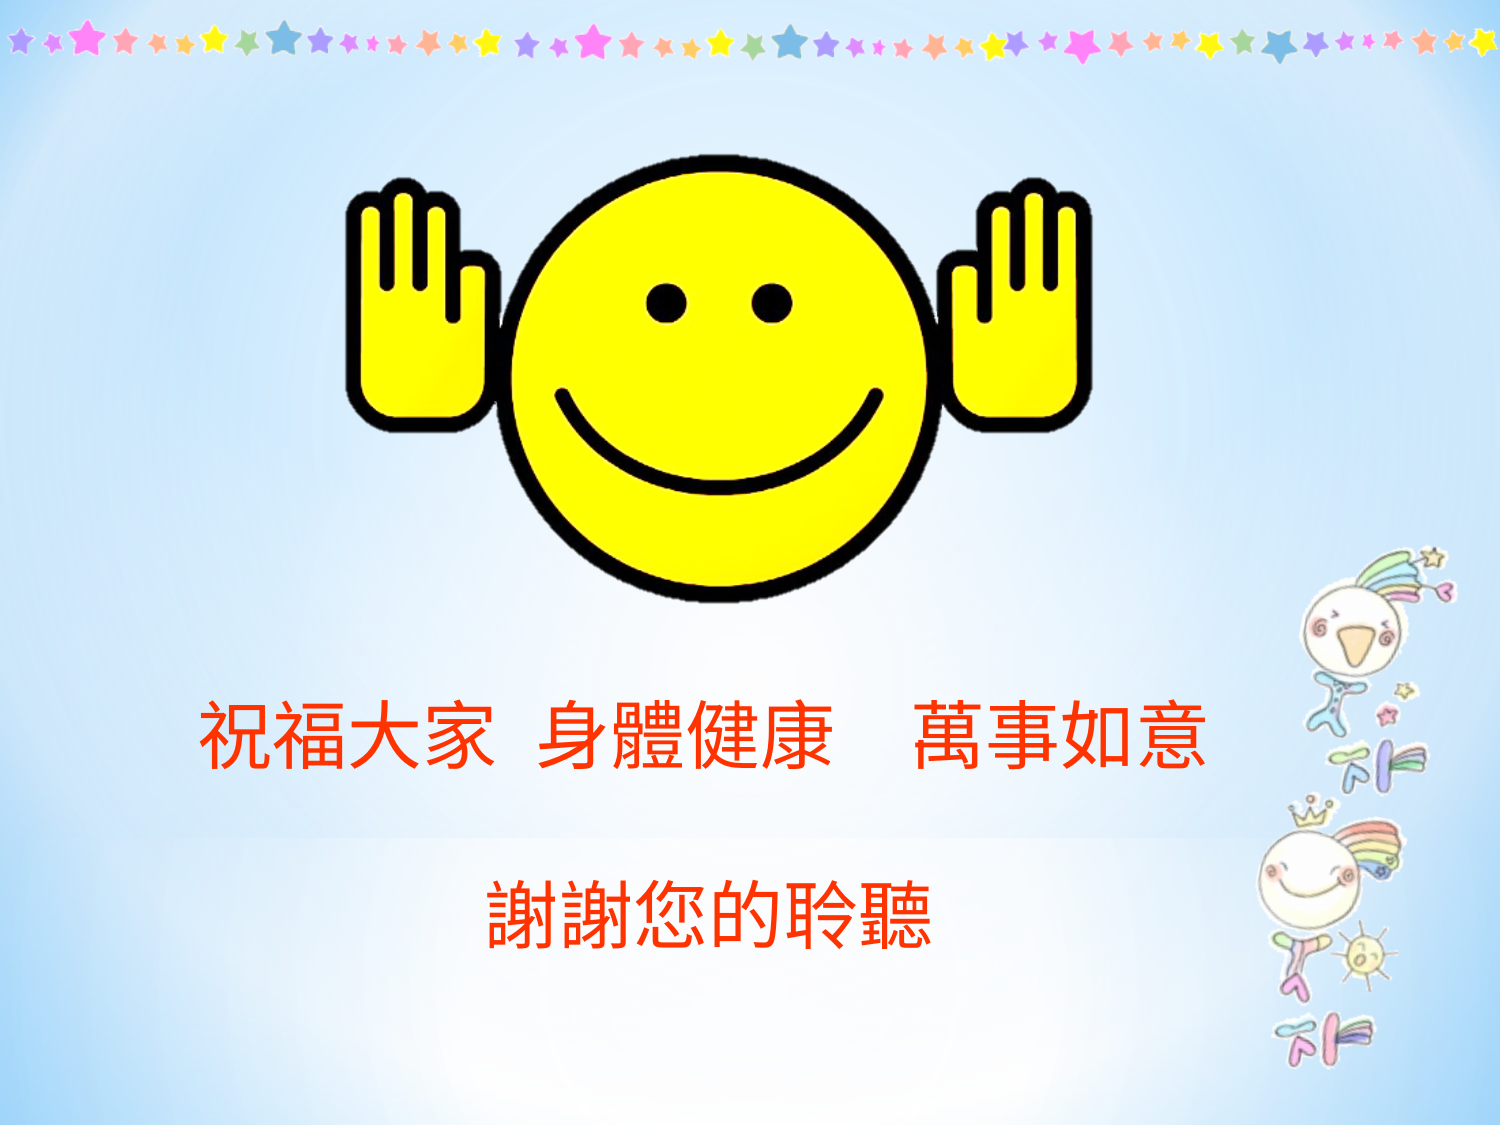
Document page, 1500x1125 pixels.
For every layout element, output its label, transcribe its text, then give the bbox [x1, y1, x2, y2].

picture [0, 0, 1500, 1125]
text_box 祝福大家 身體健康 萬事如意 謝謝您的聆聽 [183, 680, 1235, 967]
